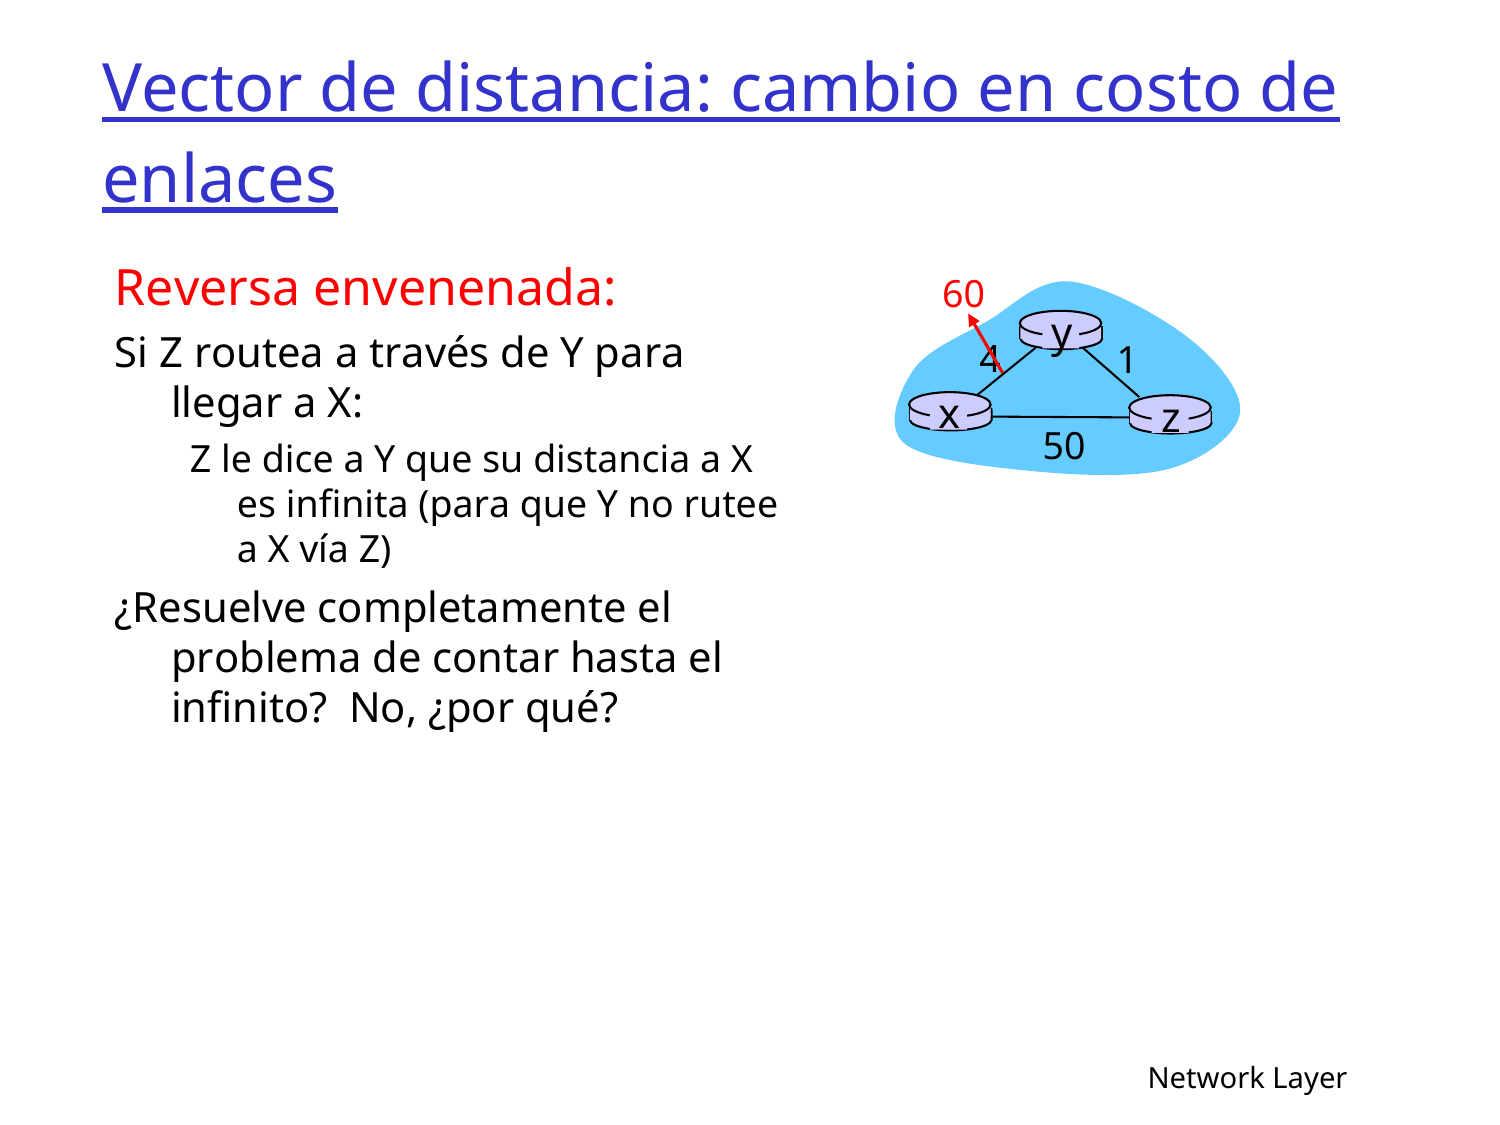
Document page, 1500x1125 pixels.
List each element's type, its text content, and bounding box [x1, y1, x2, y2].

text_box z [1146, 382, 1196, 449]
text_box x [923, 379, 976, 446]
text_box 4 [983, 355, 993, 363]
text_box 50 [1027, 413, 1101, 475]
text_box 1 [1101, 328, 1154, 389]
text_box 60 [927, 262, 1000, 323]
text_box 4 [964, 327, 1016, 388]
text_box Reversa envenenada: Si Z routea a través de Y para llegar a X: Z le dice a Y que su distancia a X es infinita (para que Y no rutee a X vía Z) ¿Resuelve completamente el problema de contar hasta el infinito? No, ¿por qué? [100, 247, 811, 492]
text_box [894, 281, 1241, 476]
title Vector de distancia: cambio en costo de enlaces [87, 30, 1363, 232]
text_box y [1036, 298, 1088, 364]
